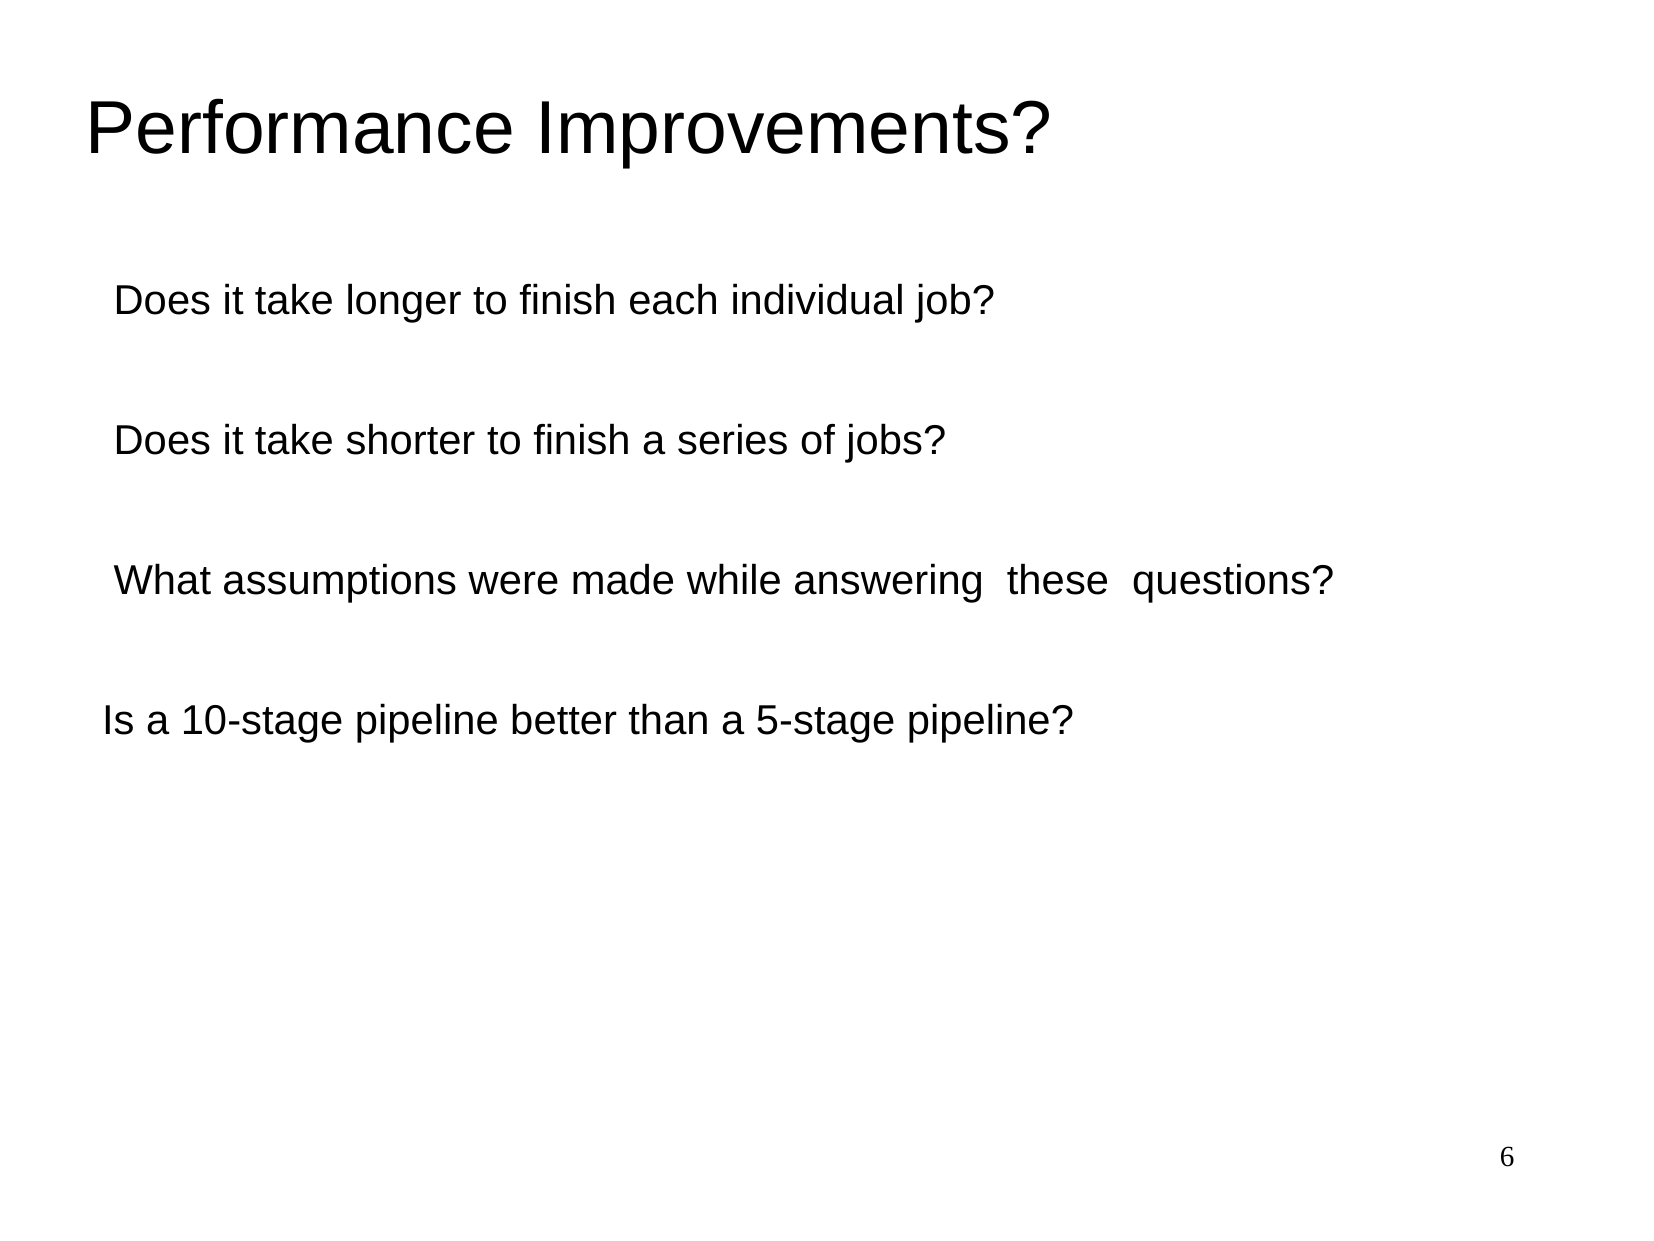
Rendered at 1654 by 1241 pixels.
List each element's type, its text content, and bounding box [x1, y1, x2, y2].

text_box Performance Improvements? [70, 71, 1068, 177]
text_box Does it take longer to finish each individual job? Does it take shorter to finish a series of jobs? What assumptions were made while answering these questions? Is a 10-stage pipeline better than a 5-stage pipeline? [87, 265, 1351, 751]
text_box <number> [1184, 1129, 1530, 1213]
